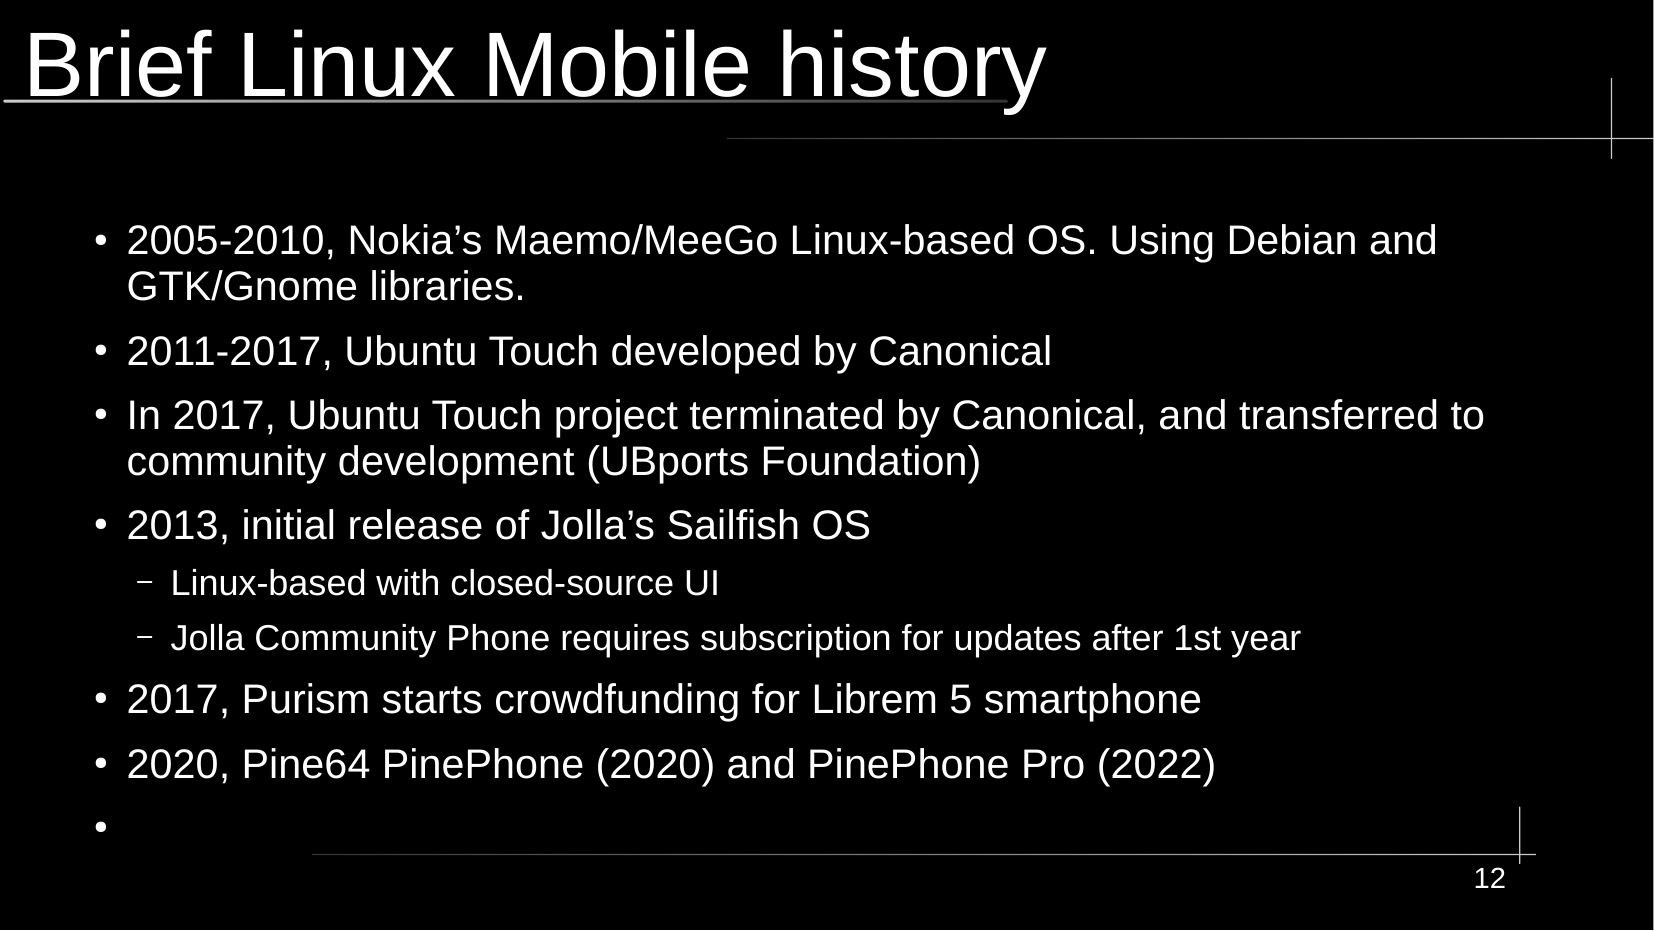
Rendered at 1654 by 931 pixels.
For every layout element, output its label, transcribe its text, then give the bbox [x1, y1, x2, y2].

title Brief Linux Mobile history [23, 11, 1589, 119]
list 2005-2010, Nokia’s Maemo/MeeGo Linux-based OS. Using Debian and GTK/Gnome libraries. 2011-2017, Ubuntu Touch developed by Canonical In 2017, Ubuntu Touch project terminated by Canonical, and transferred to community development (UBports Foundation) 2013, initial release of Jolla’s Sailfish OS Linux-based with closed-source UI Jolla Community Phone requires subscription for updates after 1st year 2017, Purism starts crowdfunding for Librem 5 smartphone 2020, Pine64 PinePhone (2020) and PinePhone Pro (2022) 2024, FuriLabs launch the FLX1 running FuriOS (Droidian fork) [82, 217, 1571, 863]
